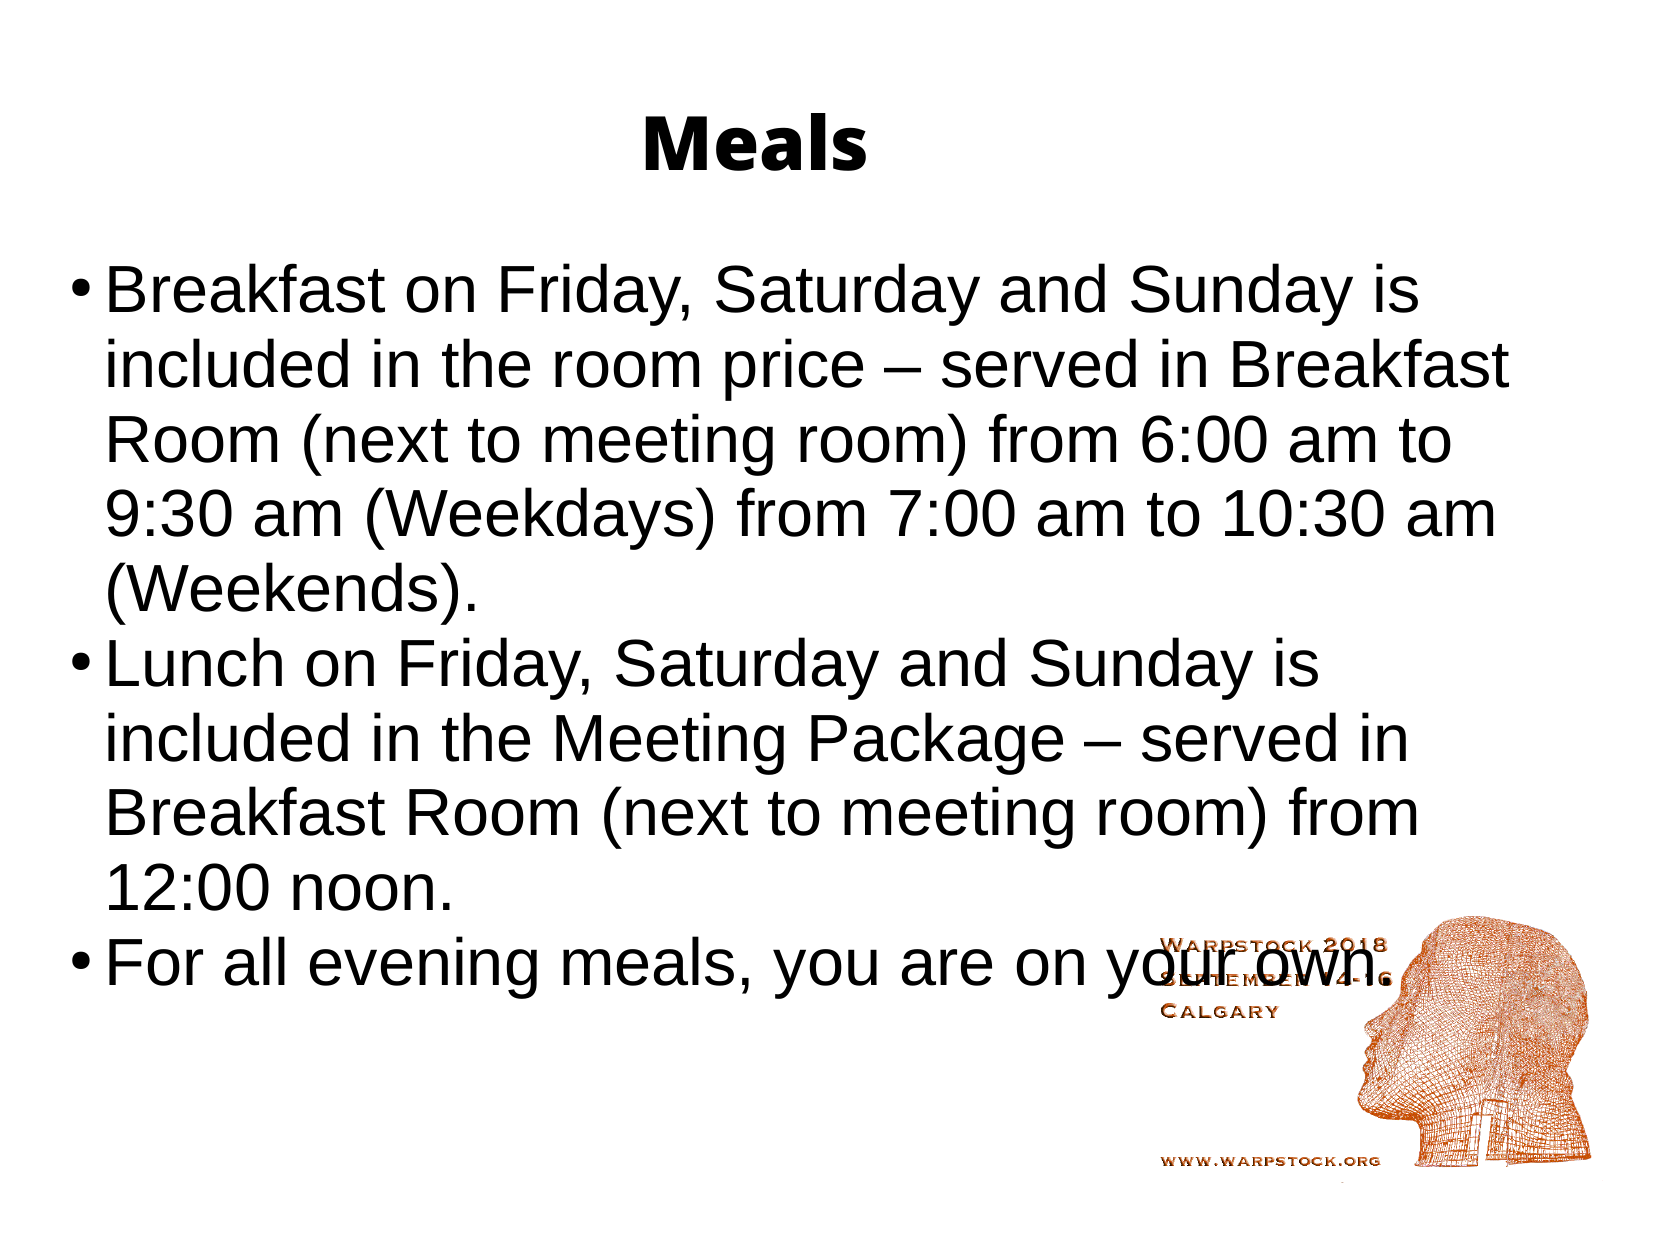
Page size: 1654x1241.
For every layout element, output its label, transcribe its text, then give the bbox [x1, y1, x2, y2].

text_box Meals [625, 82, 945, 204]
picture [1145, 909, 1604, 1183]
text_box Breakfast on Friday, Saturday and Sunday is included in the room price – served in Breakfast Room (next to meeting room) from 6:00 am to 9:30 am (Weekdays) from 7:00 am to 10:30 am (Weekends). Lunch on Friday, Saturday and Sunday is included in the Meeting Package – served in Breakfast Room (next to meeting room) from 12:00 noon. For all evening meals, you are on your own. [54, 244, 1567, 1008]
